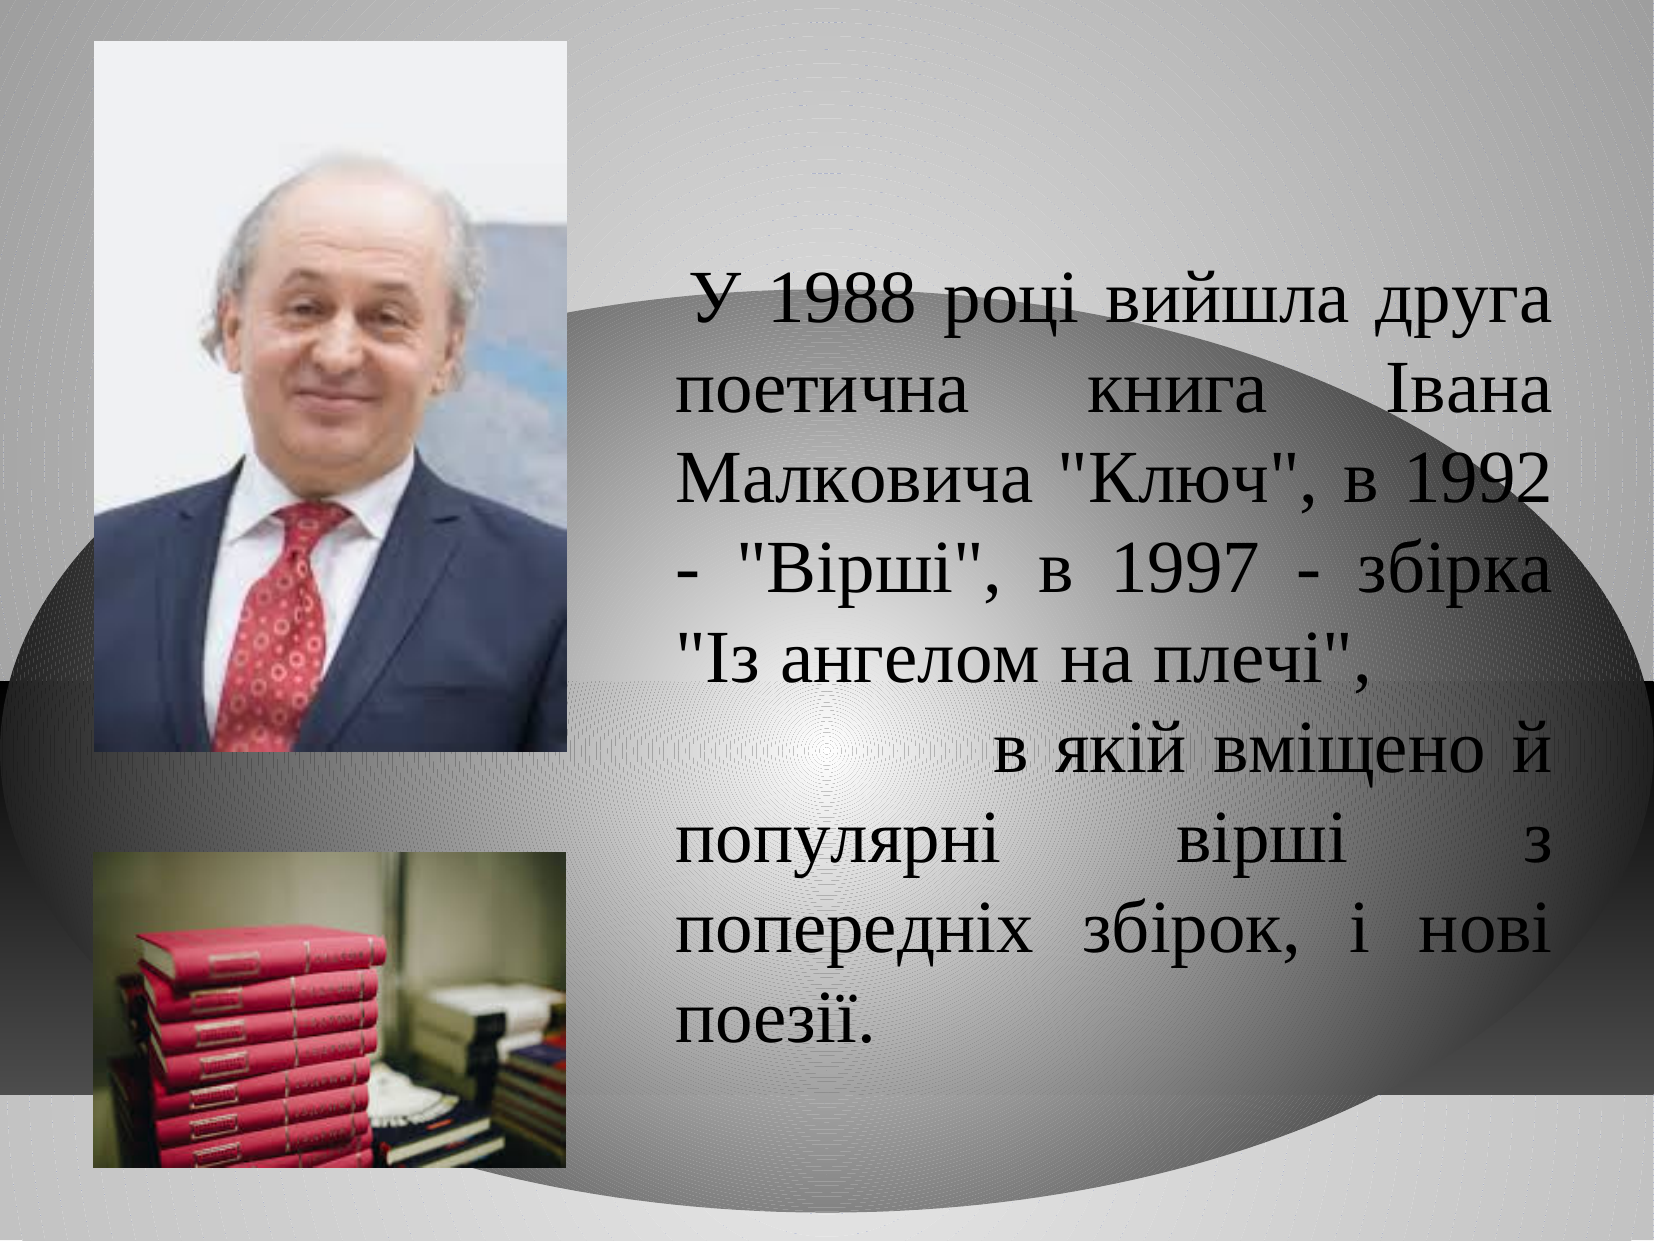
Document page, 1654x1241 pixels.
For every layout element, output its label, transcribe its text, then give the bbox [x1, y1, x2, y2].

text_box У 1988 році вийшла друга поетична книга Івана Малковича "Ключ", в 1992 - "Вірші", в 1997 - збірка "Із ангелом на плечі", в якій вміщено й популярні вірші з попередніх збірок, і нові поезії. [660, 239, 1569, 1073]
picture [93, 852, 566, 1168]
picture [94, 41, 567, 752]
